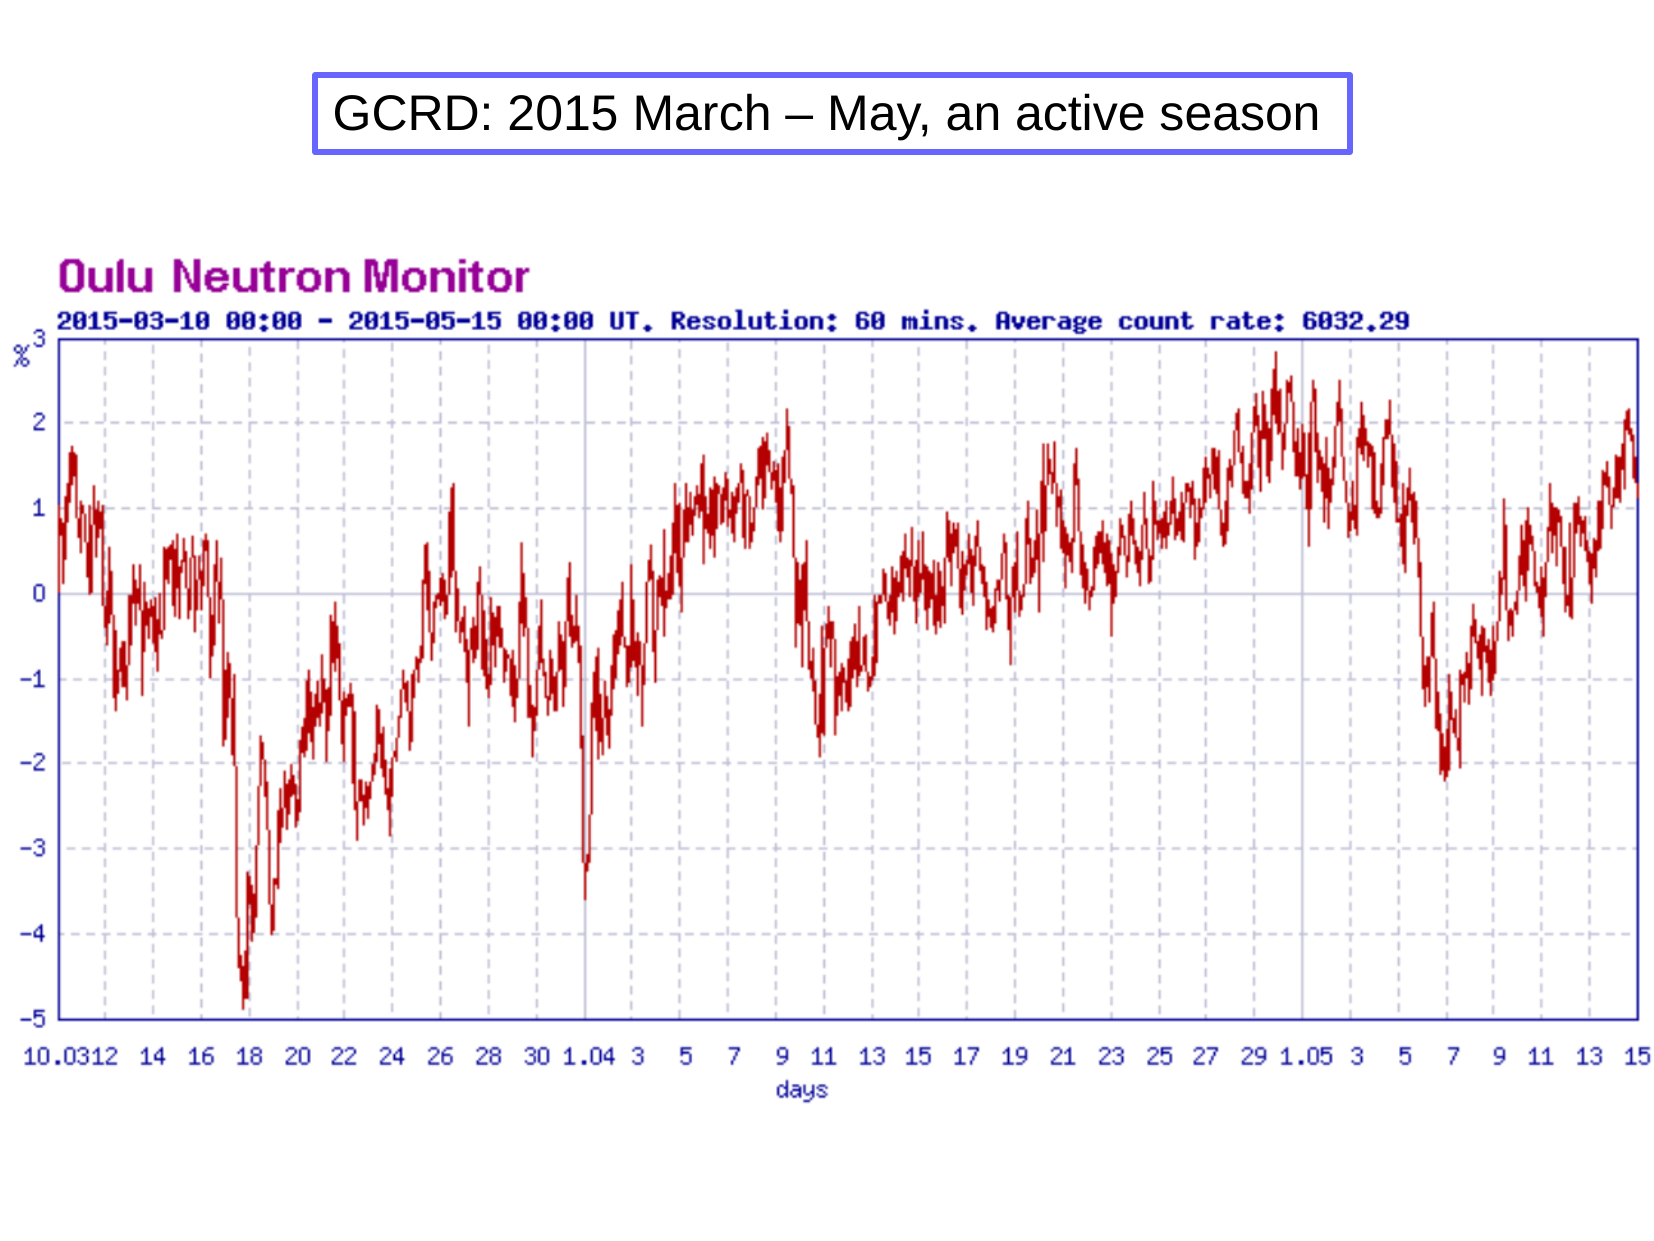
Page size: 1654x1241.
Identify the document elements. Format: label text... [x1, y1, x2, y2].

text_box GCRD: 2015 March – May, an active season [315, 75, 1351, 153]
picture [0, 243, 1654, 1115]
